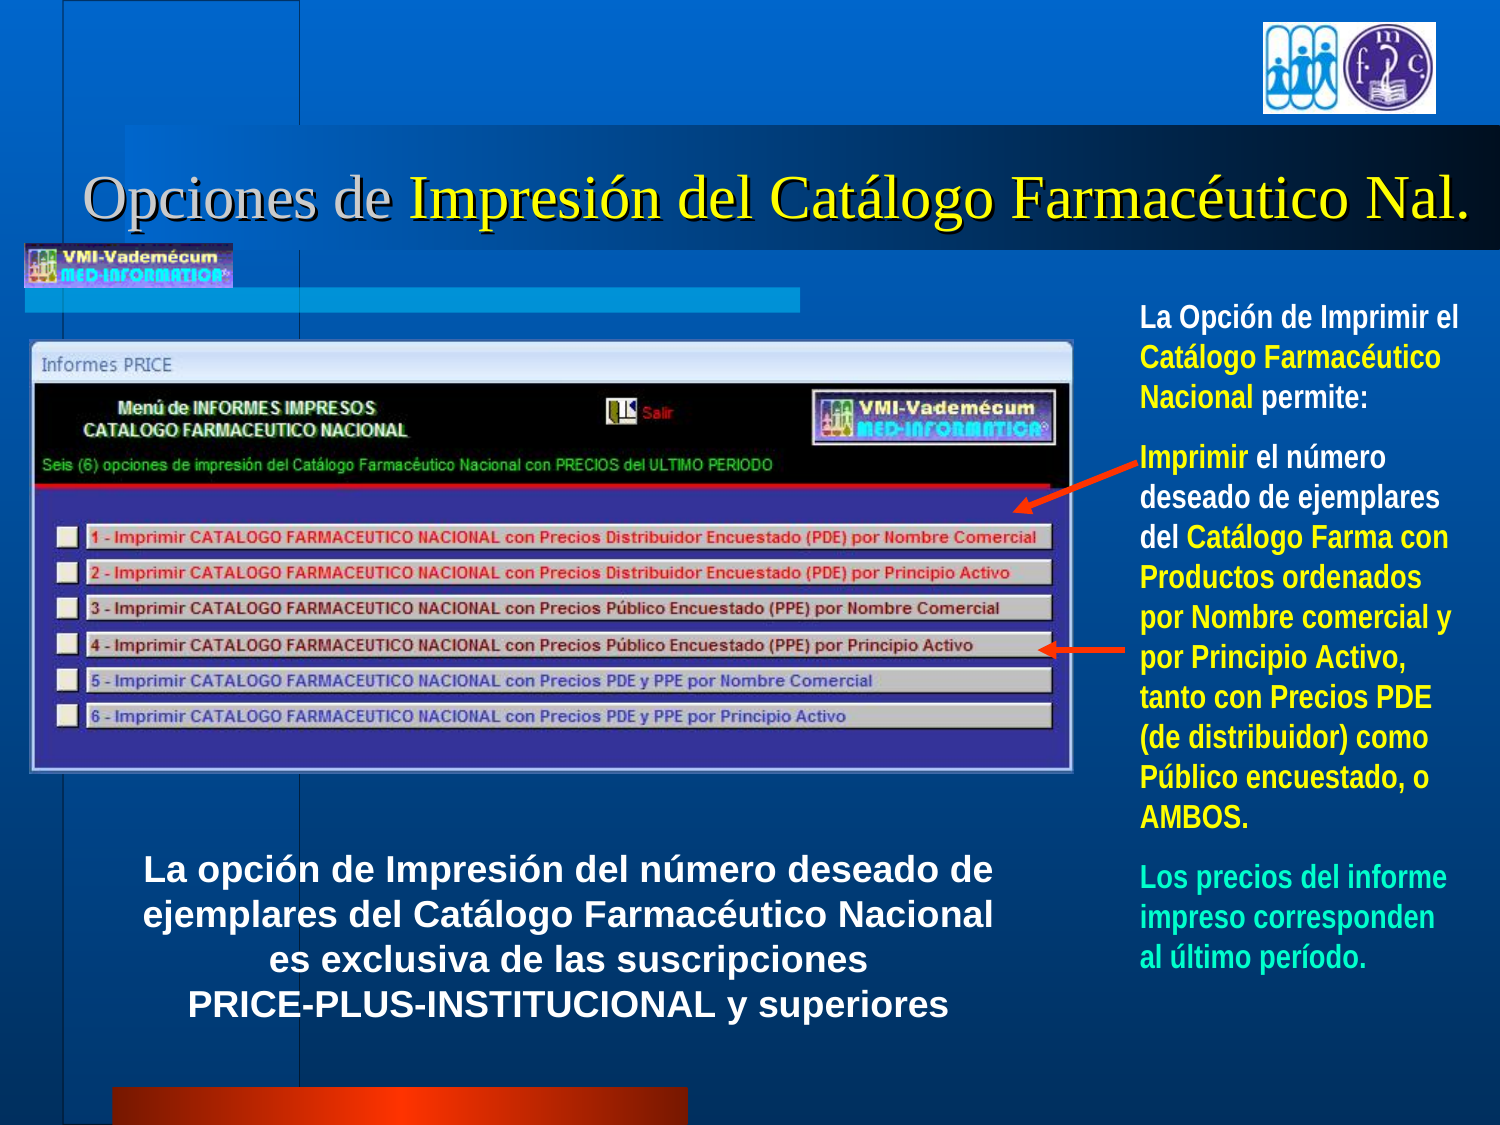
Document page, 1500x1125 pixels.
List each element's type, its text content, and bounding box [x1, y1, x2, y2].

text_box La opción de Impresión del número deseado de ejemplares del Catálogo Farmacéutico Nacional es exclusiva de las suscripciones PRICE-PLUS-INSTITUCIONAL y superiores [112, 837, 1026, 1033]
picture [1263, 22, 1436, 114]
chart [29, 339, 1074, 774]
chart [24, 243, 233, 288]
text_box La Opción de Imprimir el Catálogo Farmacéutico Nacional permite: Imprimir el número deseado de ejemplares del Catálogo Farma con Productos ordenados por Nombre comercial y por Principio Activo, tanto con Precios PDE (de distribuidor) como Público encuestado, o AMBOS. Los precios del informe impreso corresponden al último período. [1124, 288, 1476, 984]
text_box Opciones de Impresión del Catálogo Farmacéutico Nal. [12, 99, 1488, 288]
